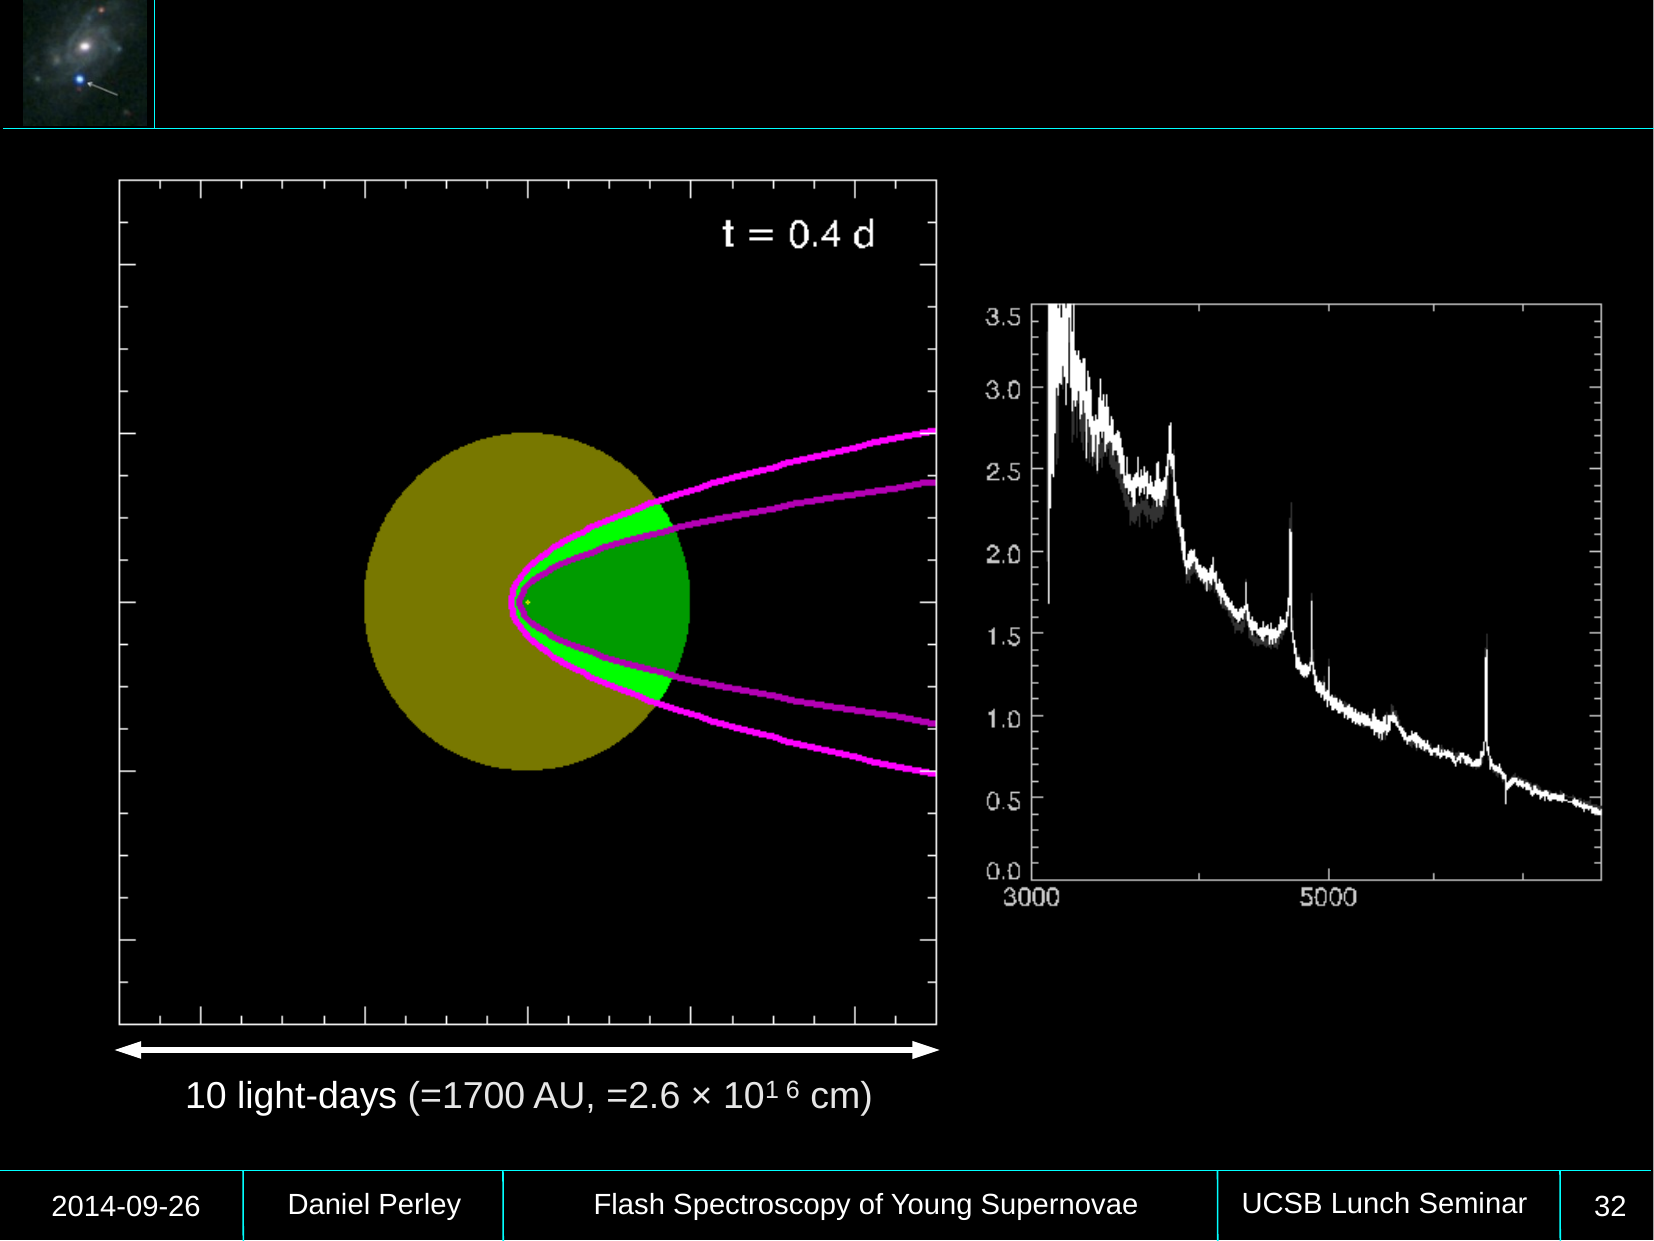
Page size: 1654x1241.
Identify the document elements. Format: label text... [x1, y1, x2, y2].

text_box 10 light-days (=1700 AU, =2.6 × 101 6 cm) [154, 1063, 905, 1128]
picture [981, 299, 1607, 925]
picture [23, 0, 147, 126]
picture [25, 150, 964, 1088]
